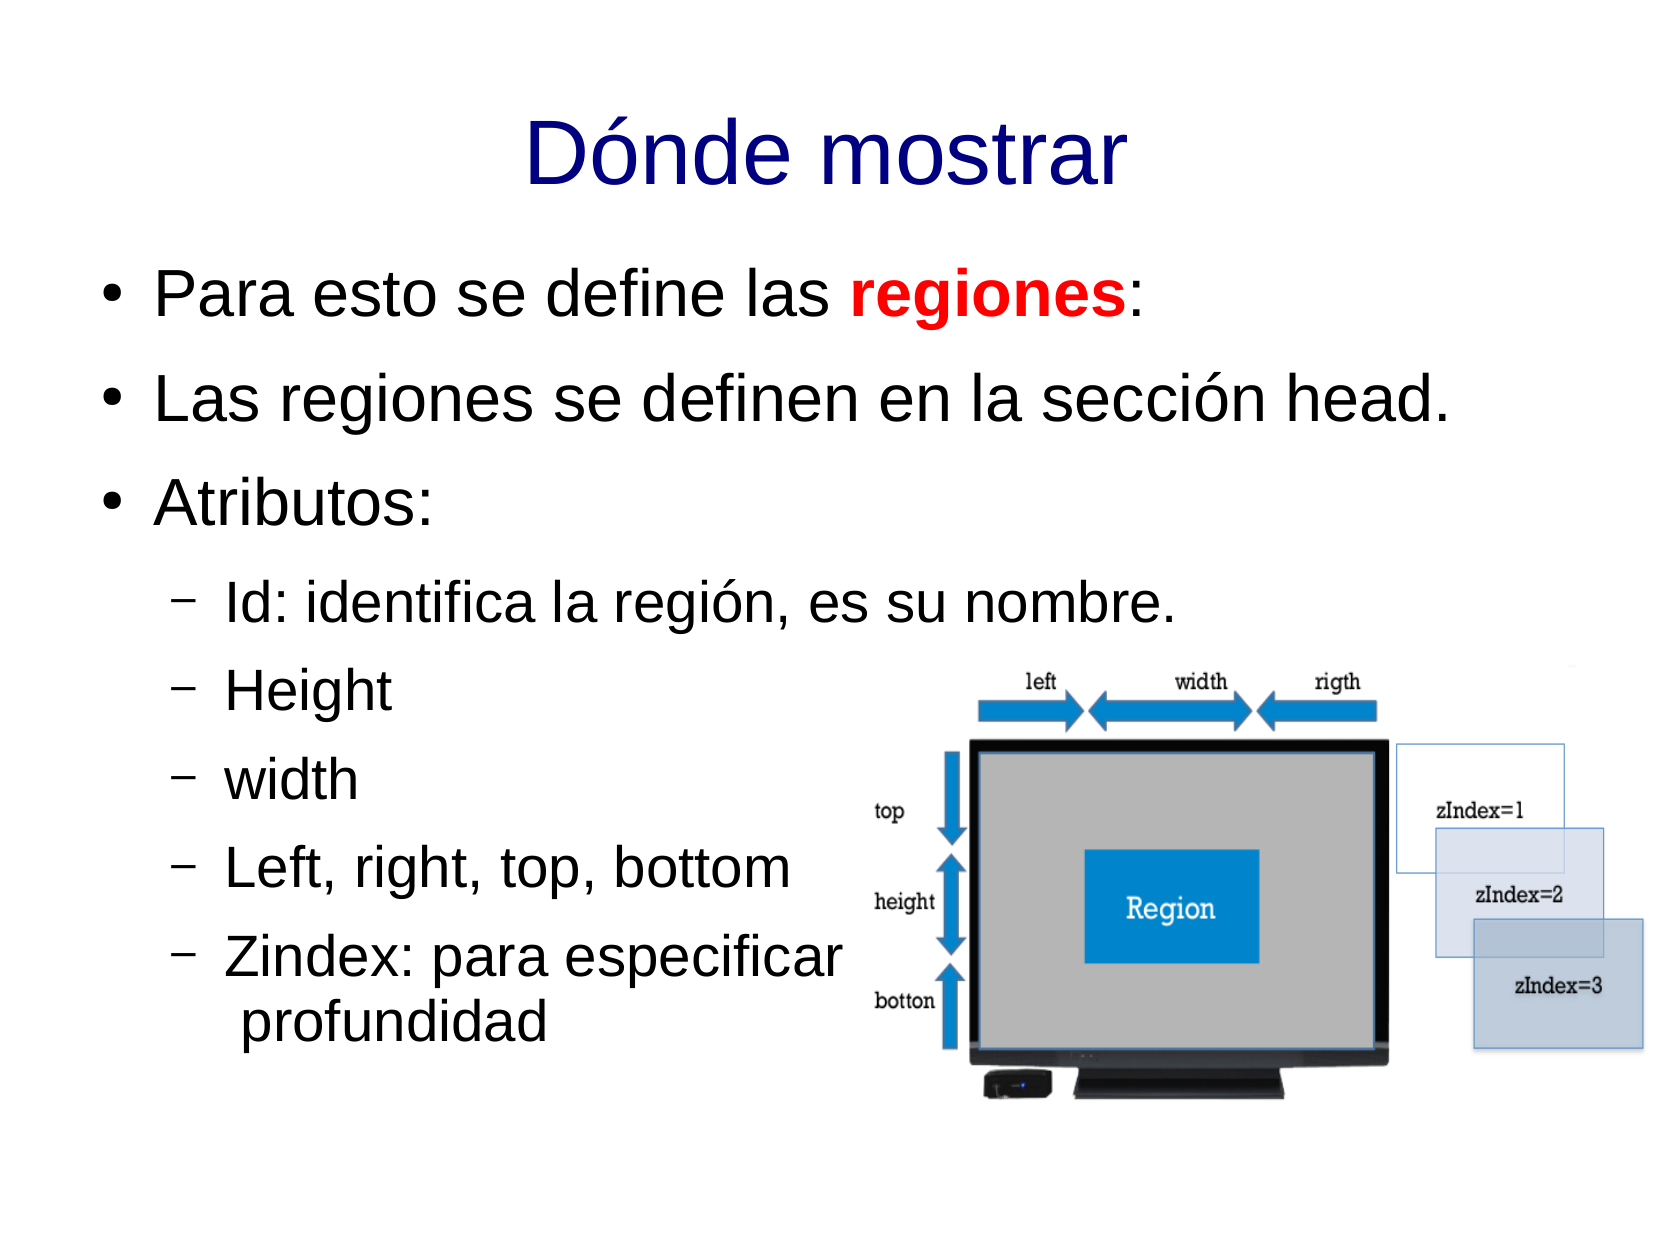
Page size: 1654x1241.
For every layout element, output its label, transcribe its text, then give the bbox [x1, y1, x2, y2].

list Para esto se define las regiones: Las regiones se definen en la sección head. Atributos: Id: identifica la región, es su nombre. Height width Left, right, top, bottom Zindex: para especificar profundidad [82, 256, 1538, 1122]
title Dónde mostrar [82, 49, 1571, 257]
picture [863, 654, 1654, 1122]
